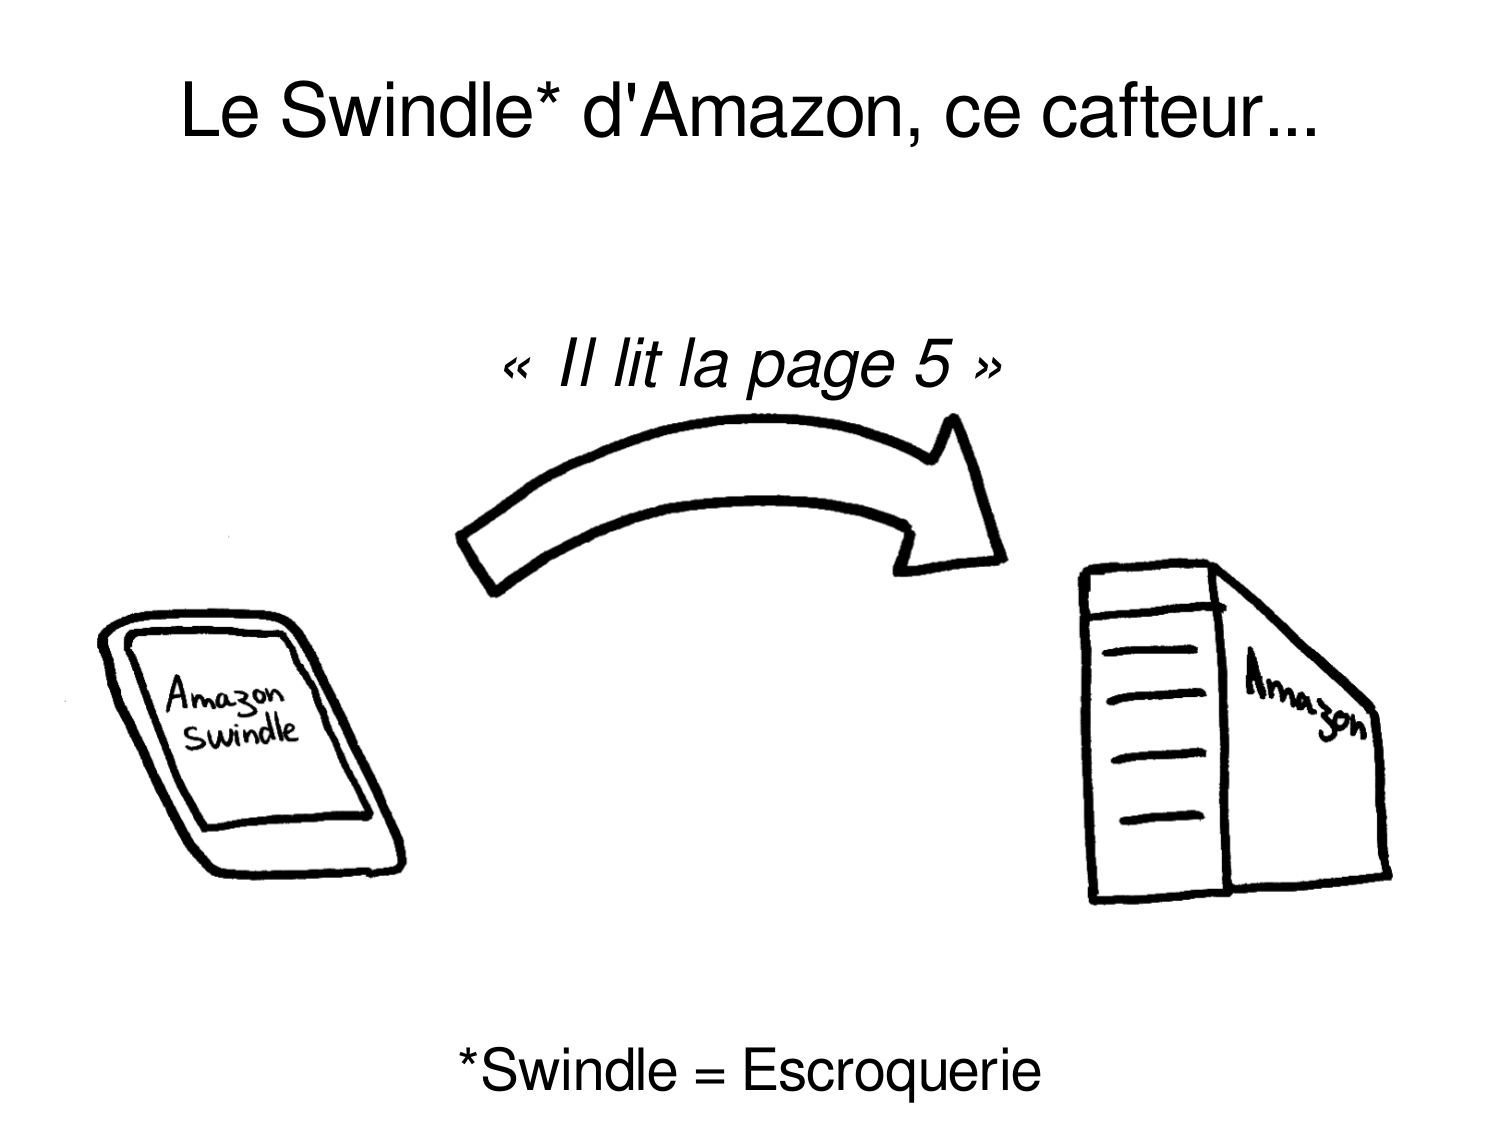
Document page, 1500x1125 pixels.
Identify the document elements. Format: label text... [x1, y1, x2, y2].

text_box Le Swindle* d'Amazon, ce cafteur... [82, 60, 1418, 158]
text_box « Il lit la page 5 » [295, 318, 1205, 417]
text_box *Swindle = Escroquerie [57, 974, 1443, 1118]
picture [0, 364, 1500, 960]
